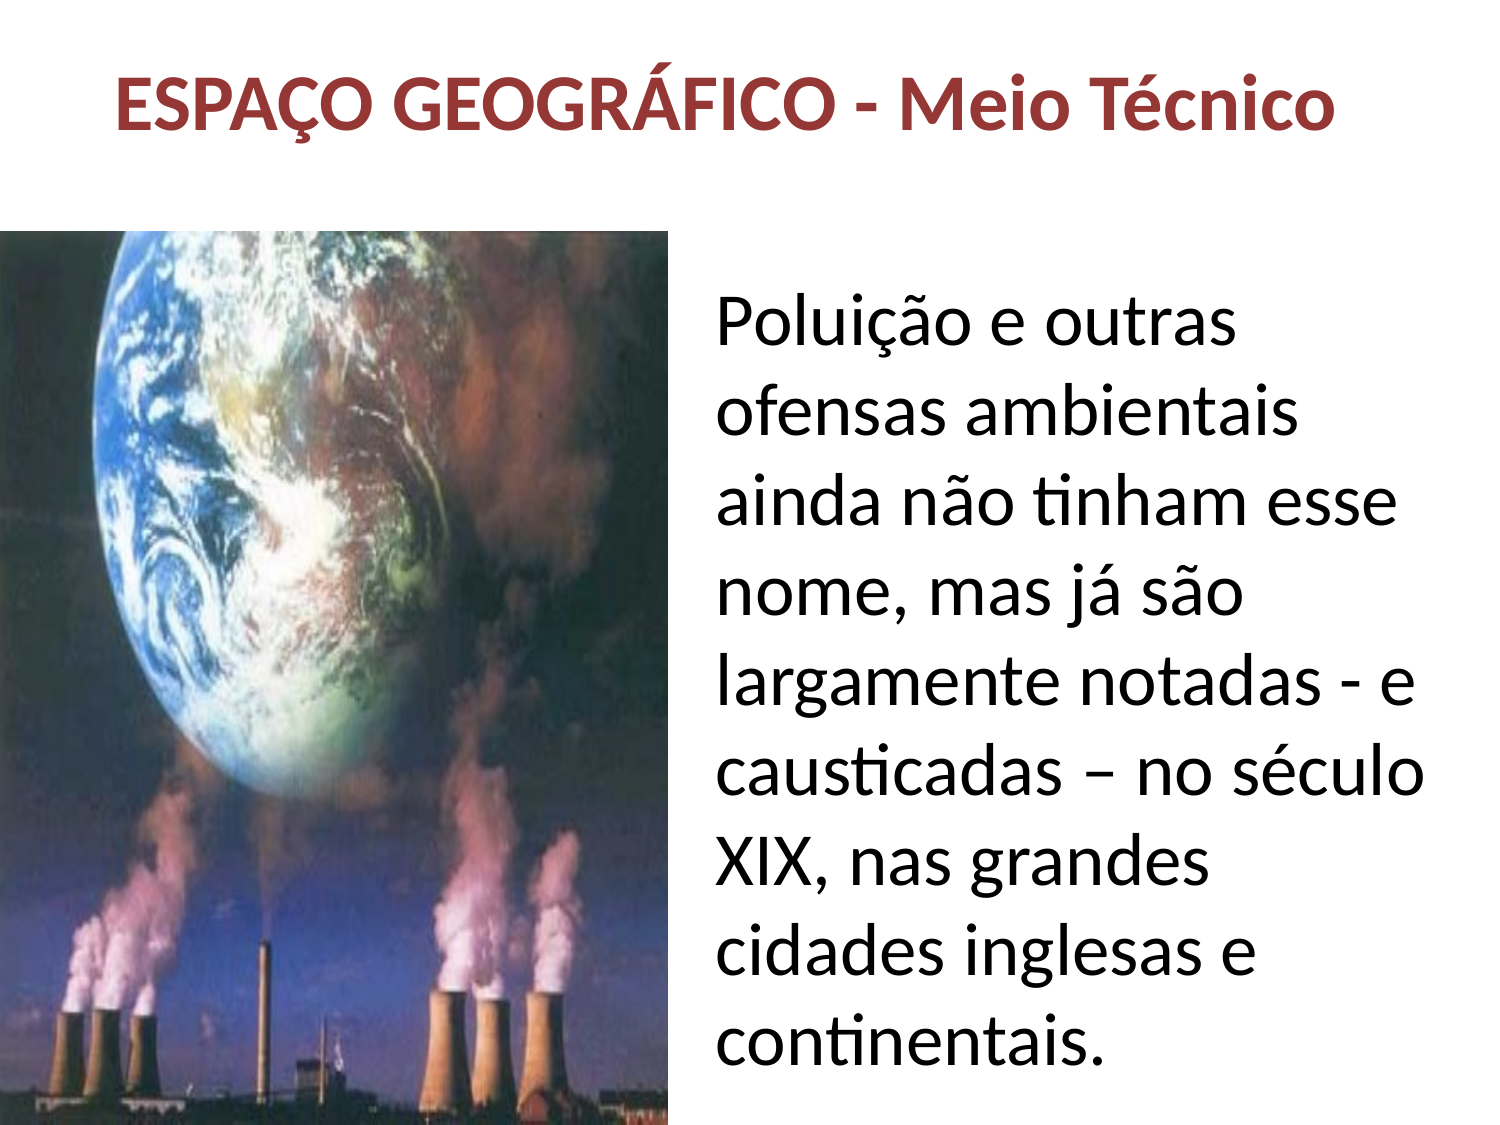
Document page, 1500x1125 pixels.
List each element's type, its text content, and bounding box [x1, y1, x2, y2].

text_box ESPAÇO GEOGRÁFICO - Meio Técnico [99, 4, 1450, 192]
list Poluição e outras ofensas ambientais ainda não tinham esse nome, mas já são largamente notadas - e causticadas – no século XIX, nas grandes cidades inglesas e continentais. [700, 262, 1447, 1095]
picture [0, 231, 668, 1125]
